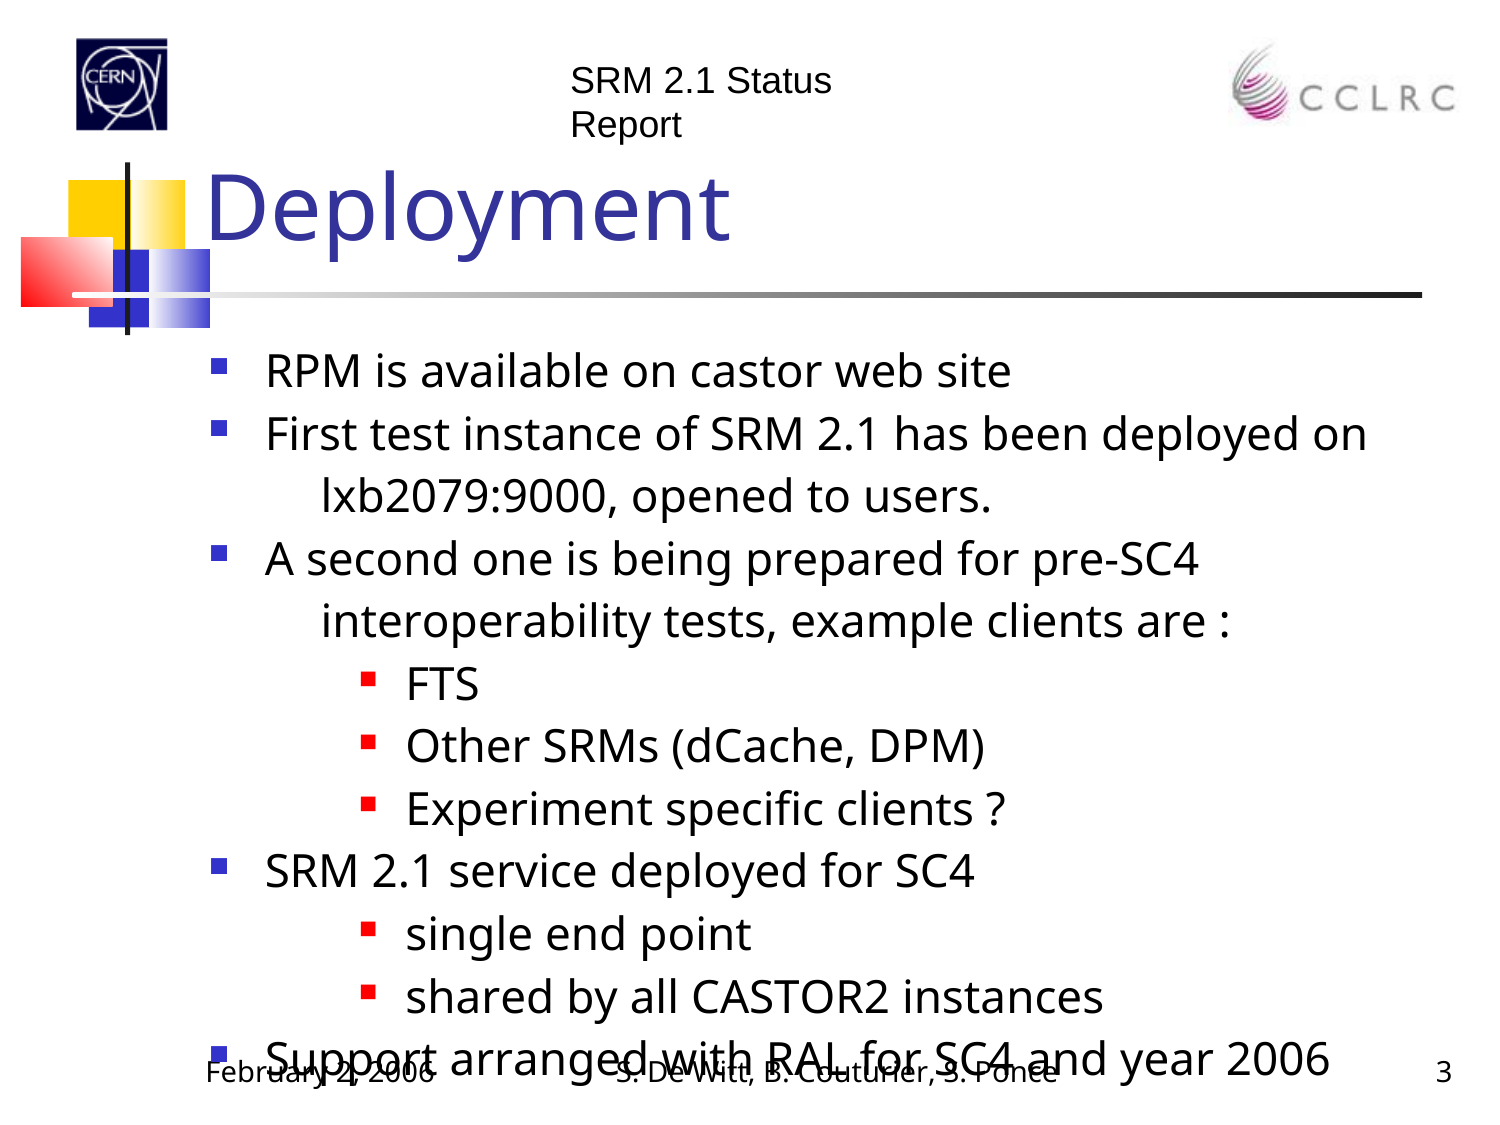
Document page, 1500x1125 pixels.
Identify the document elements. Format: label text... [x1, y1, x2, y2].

picture [75, 37, 169, 132]
list RPM is available on castor web site First test instance of SRM 2.1 has been deployed on lxb2079:9000, opened to users. A second one is being prepared for pre-SC4 interoperability tests, example clients are : FTS Other SRMs (dCache, DPM) Experiment specific clients ? SRM 2.1 service deployed for SC4 single end point shared by all CASTOR2 instances Support arranged with RAL for SC4 and year 2006 [193, 330, 1469, 1007]
title Deployment [188, 35, 1468, 276]
